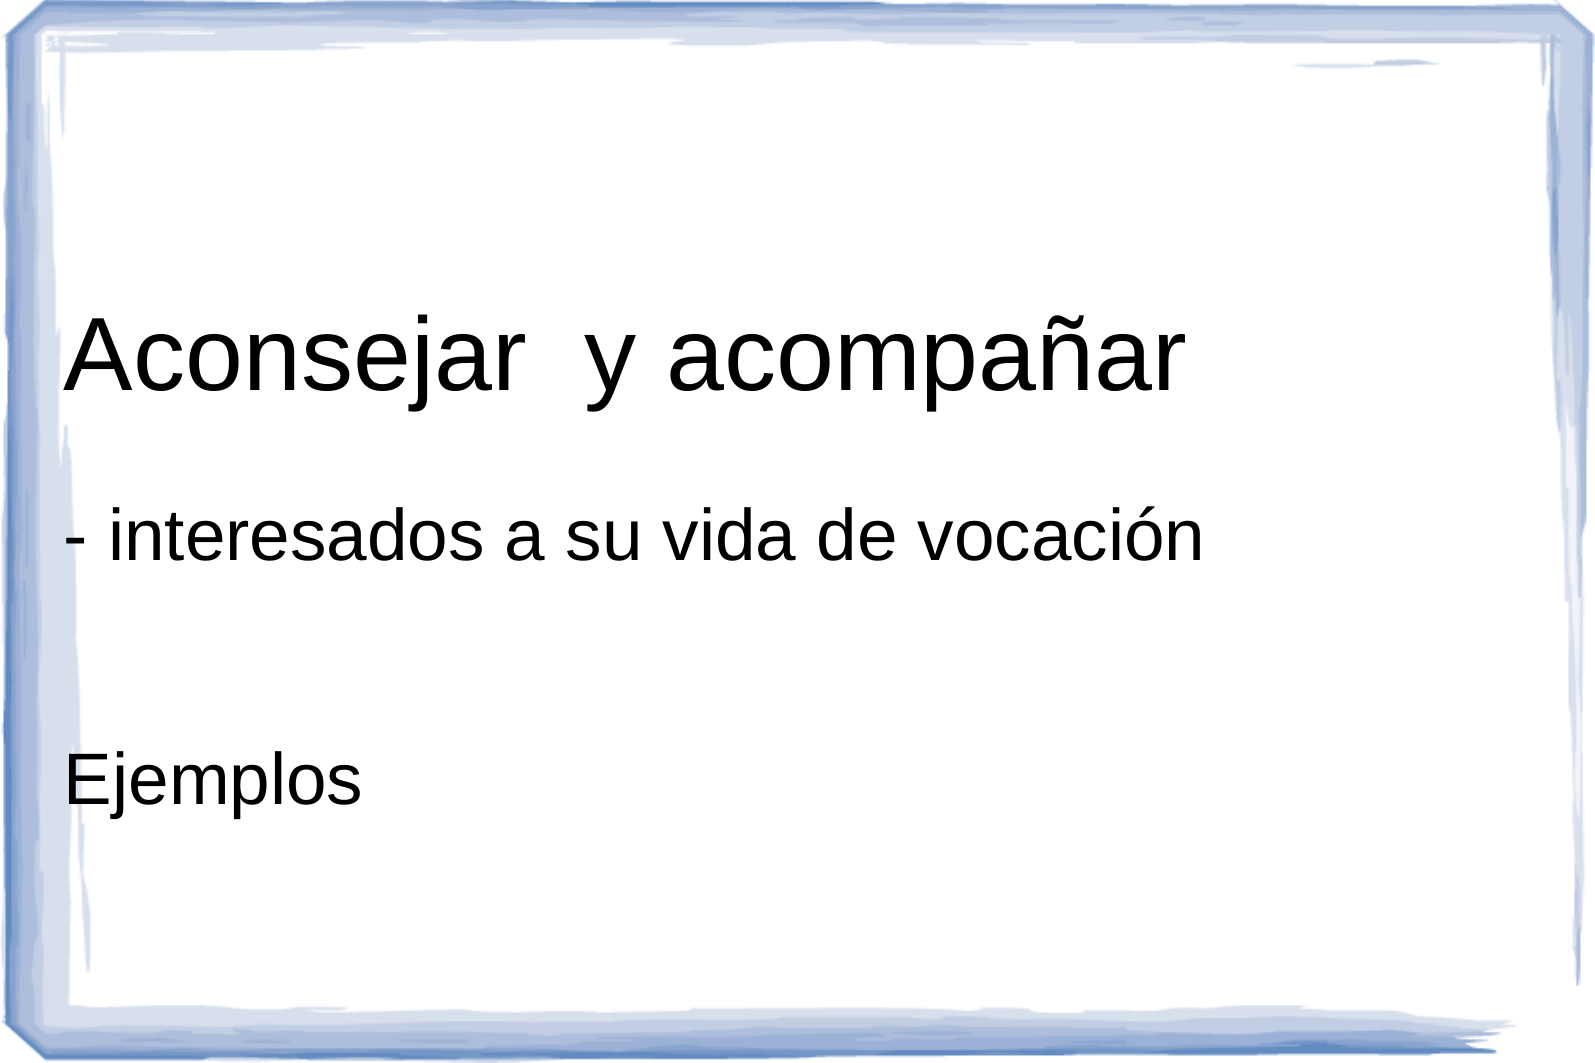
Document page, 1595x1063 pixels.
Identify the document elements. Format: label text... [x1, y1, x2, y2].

text_box Aconsejar y acompañar - interesados a su vida de vocación Ejemplos [49, 78, 1562, 991]
